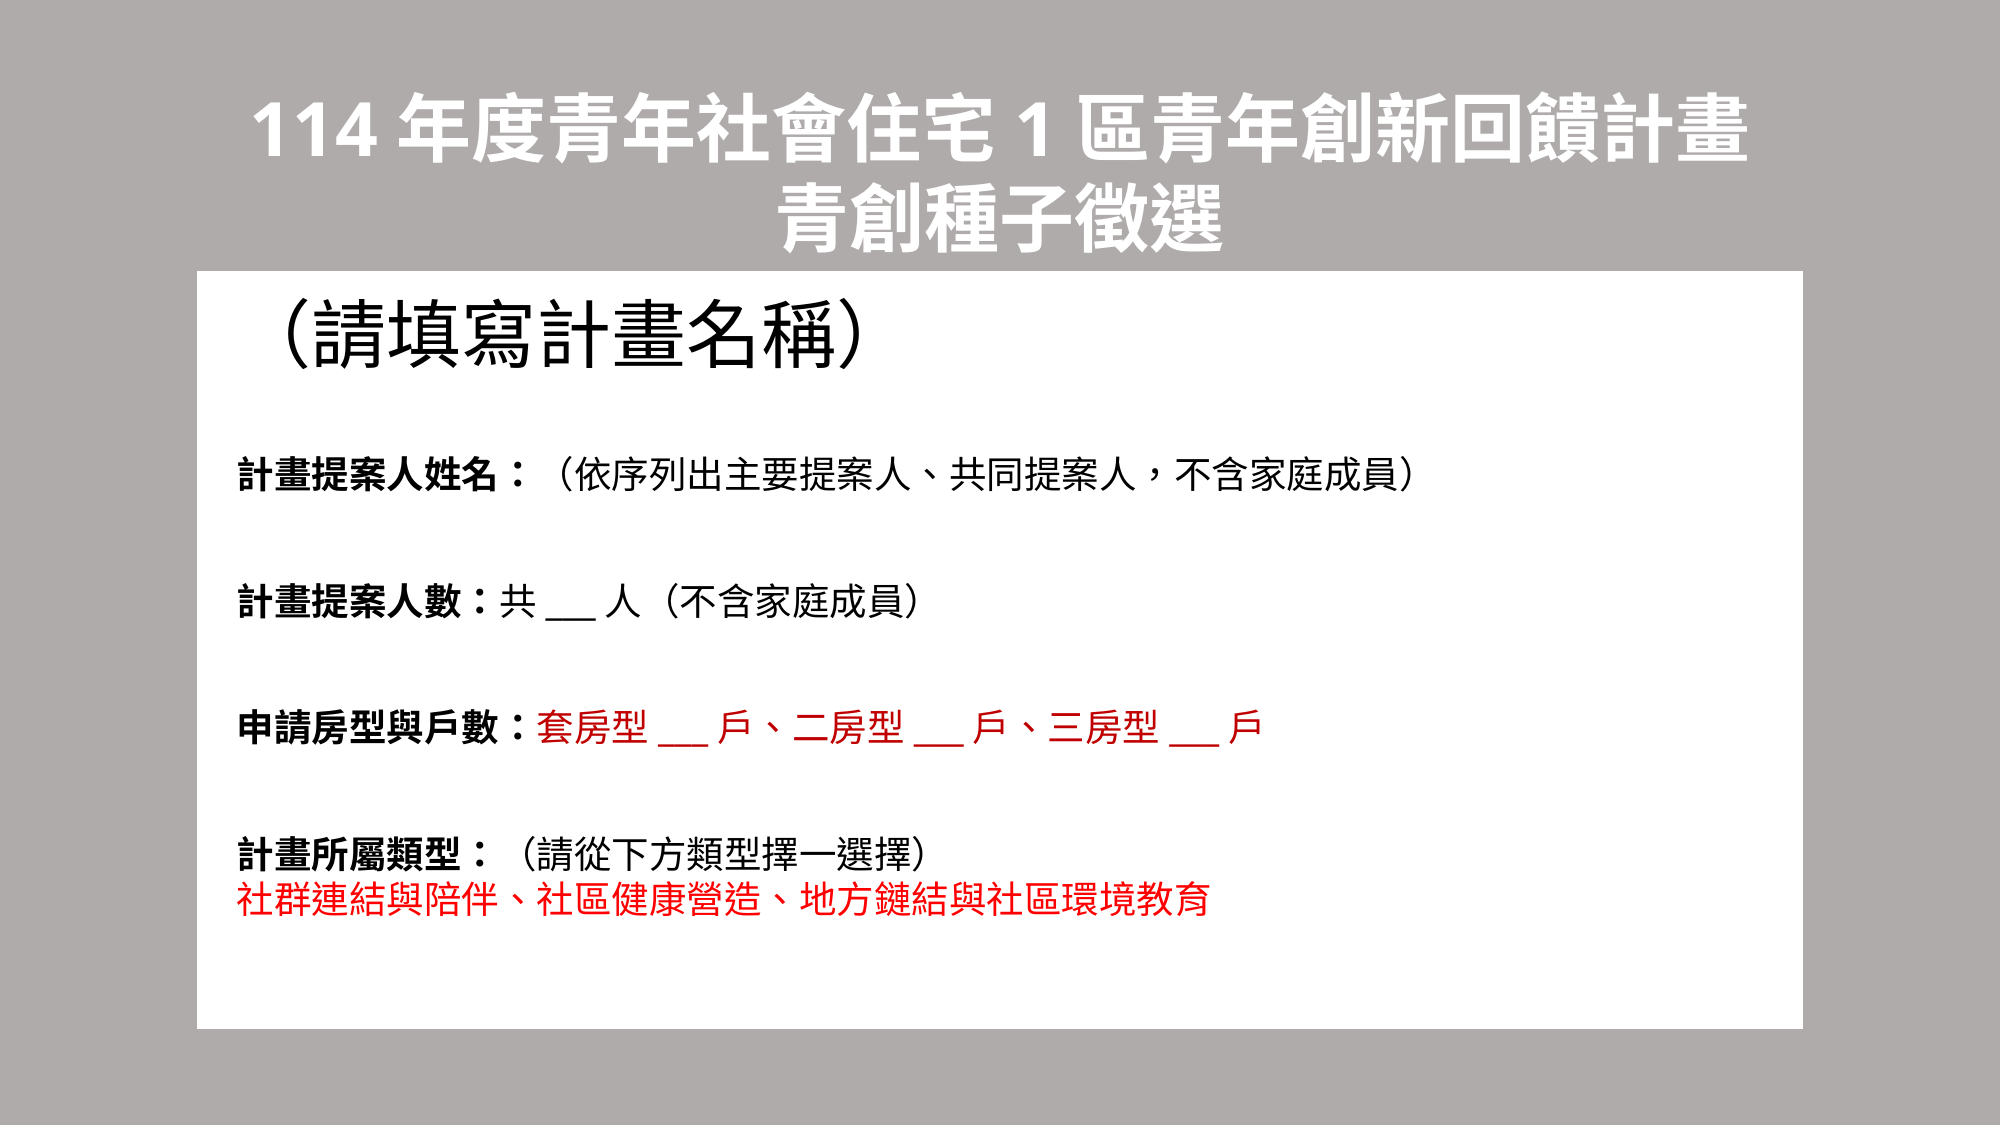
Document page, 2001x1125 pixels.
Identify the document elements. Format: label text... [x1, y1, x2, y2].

text_box 申請房型與戶數：套房型___戶、二房型___戶、三房型___戶 [221, 696, 1277, 803]
text_box 114年度青年社會住宅1區青年創新回饋計畫 青創種子徵選 [197, 73, 1803, 271]
text_box 計畫提案人姓名：（依序列出主要提案人、共同提案人，不含家庭成員） [221, 443, 1464, 504]
text_box （請填寫計畫名稱） [221, 280, 1779, 387]
text_box [0, 0, 2000, 1125]
text_box 計畫所屬類型：（請從下方類型擇一選擇） 社群連結與陪伴、社區健康營造、地方鏈結與社區環境教育 [221, 823, 1803, 930]
text_box 計畫提案人數：共___人（不含家庭成員） [221, 570, 947, 631]
